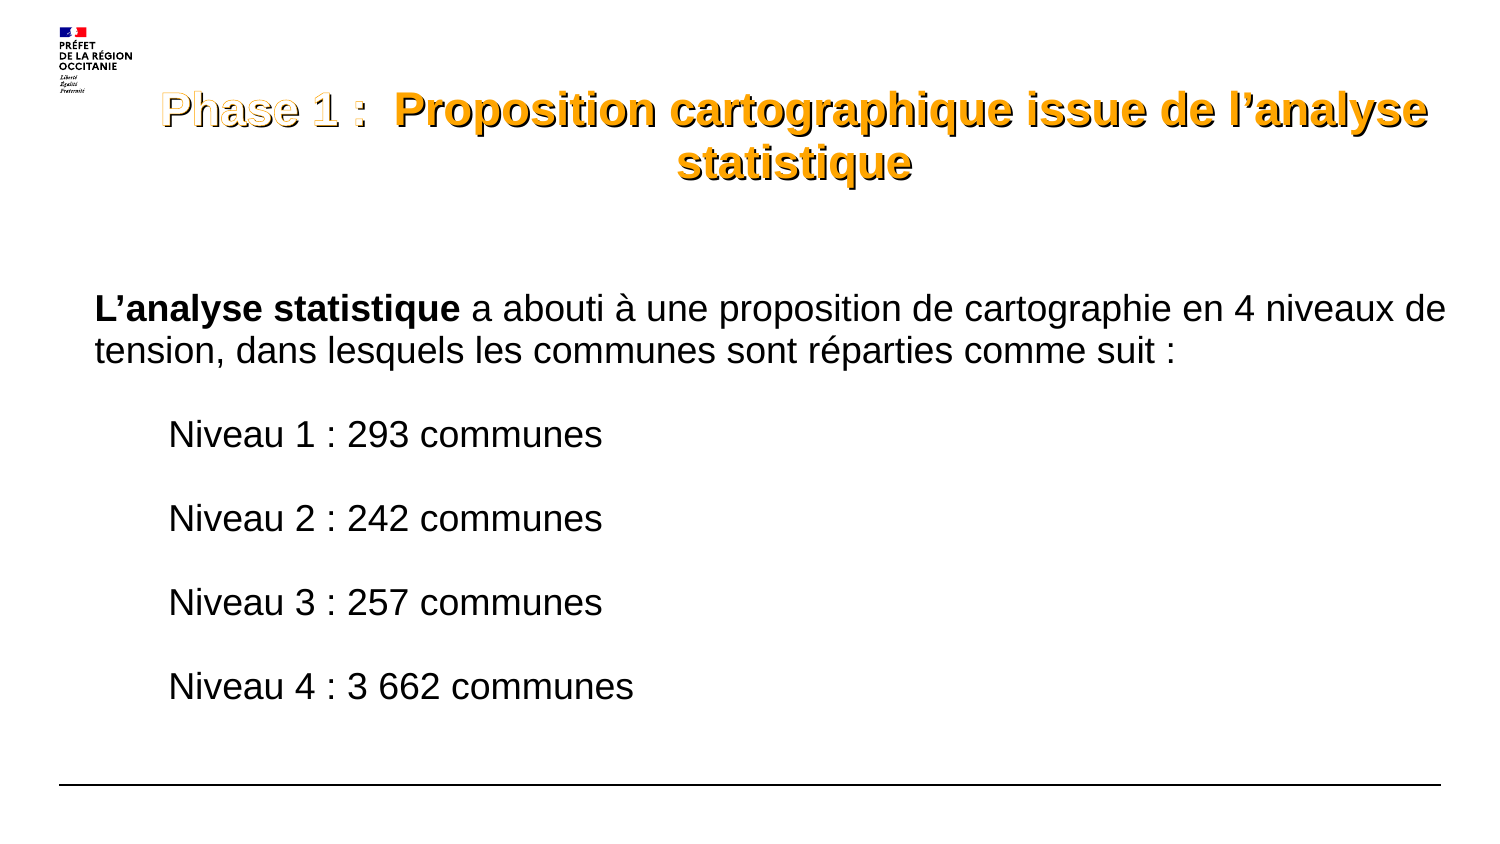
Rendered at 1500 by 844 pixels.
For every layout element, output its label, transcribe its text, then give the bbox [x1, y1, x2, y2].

title L’analyse statistique a abouti à une proposition de cartographie en 4 niveaux de tension, dans lesquels les communes sont réparties comme suit : Niveau 1 : 293 communes Niveau 2 : 242 communes Niveau 3 : 257 communes Niveau 4 : 3 662 communes [94, 224, 1500, 771]
list Phase 1 : Proposition cartographique issue de l’analyse statistique [129, 82, 1430, 189]
